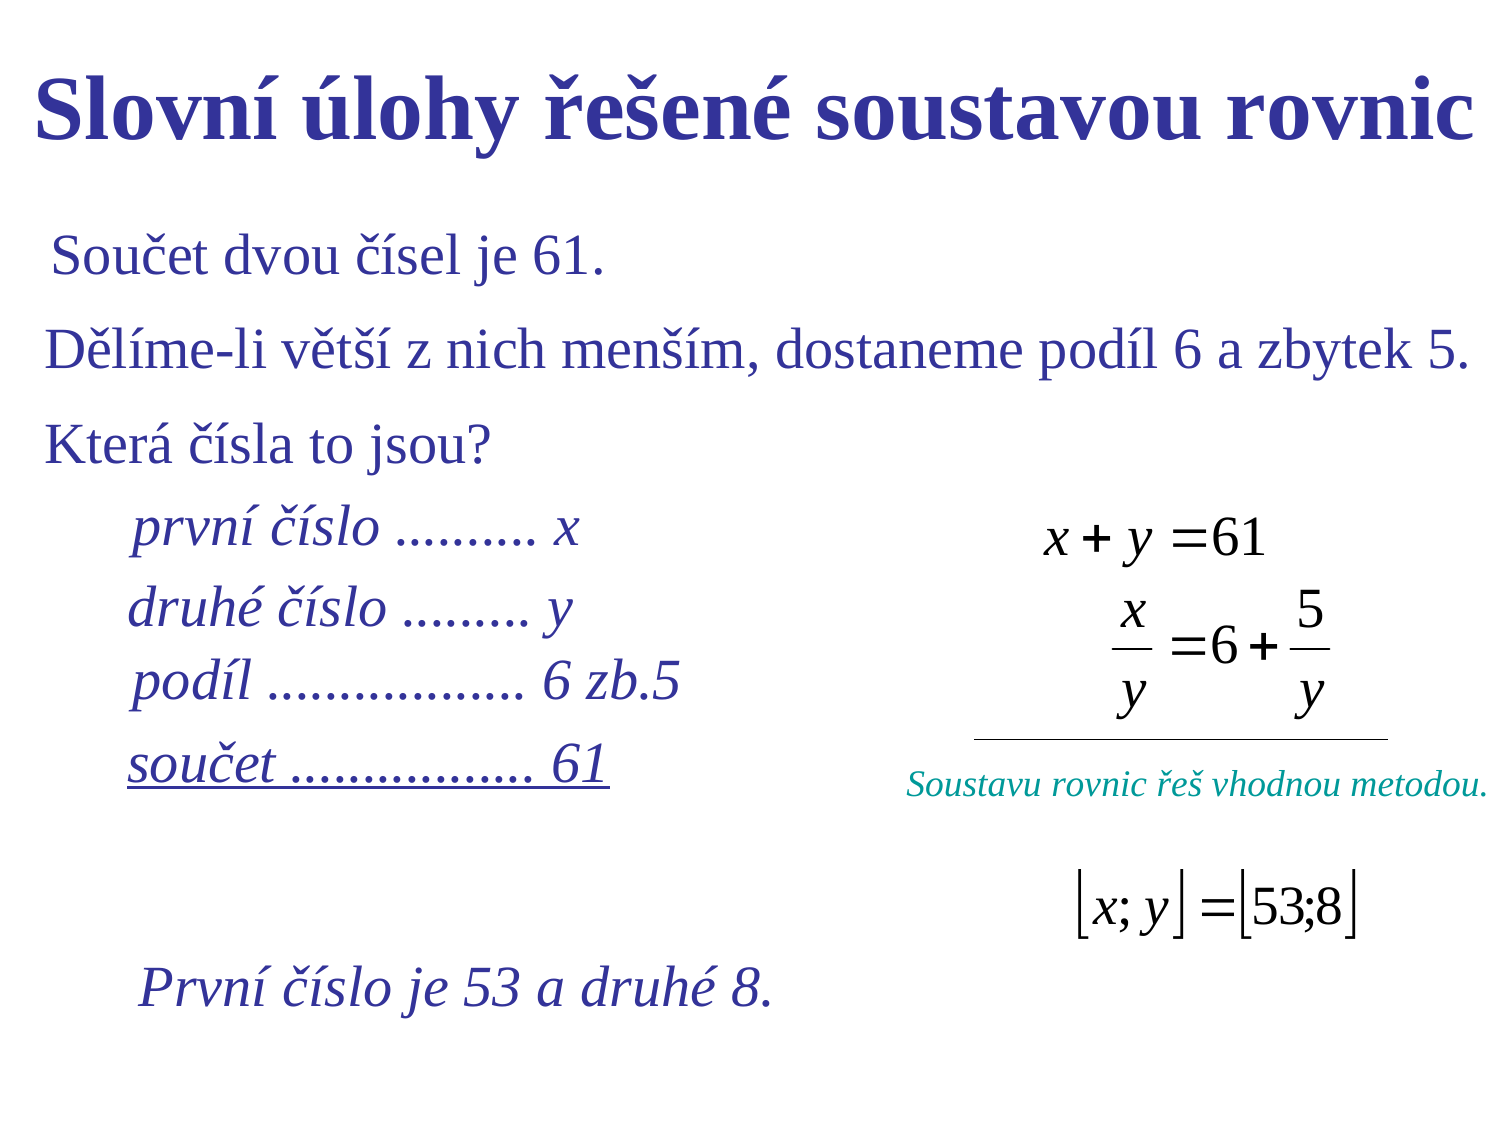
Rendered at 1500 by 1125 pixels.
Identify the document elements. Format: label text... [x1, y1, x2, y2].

chart [1033, 503, 1271, 560]
text_box Dělíme-li větší z nich menším, dostaneme podíl 6 a zbytek 5. [29, 302, 1500, 389]
text_box První číslo je 53 a druhé 8. [123, 940, 1459, 1027]
text_box podíl .................. 6 zb.5 [117, 633, 1500, 719]
text_box Slovní úlohy řešené soustavou rovnic [5, 8, 1500, 197]
text_box druhé číslo ......... y [112, 560, 1495, 646]
text_box první číslo .......... x [117, 483, 786, 560]
chart [1069, 869, 1365, 940]
text_box Soustavu rovnic řeš vhodnou metodou. [891, 751, 1500, 812]
text_box Která čísla to jsou? [29, 397, 1500, 483]
text_box Součet dvou čísel je 61. [35, 208, 703, 294]
text_box součet ................. 61 [112, 716, 1495, 802]
